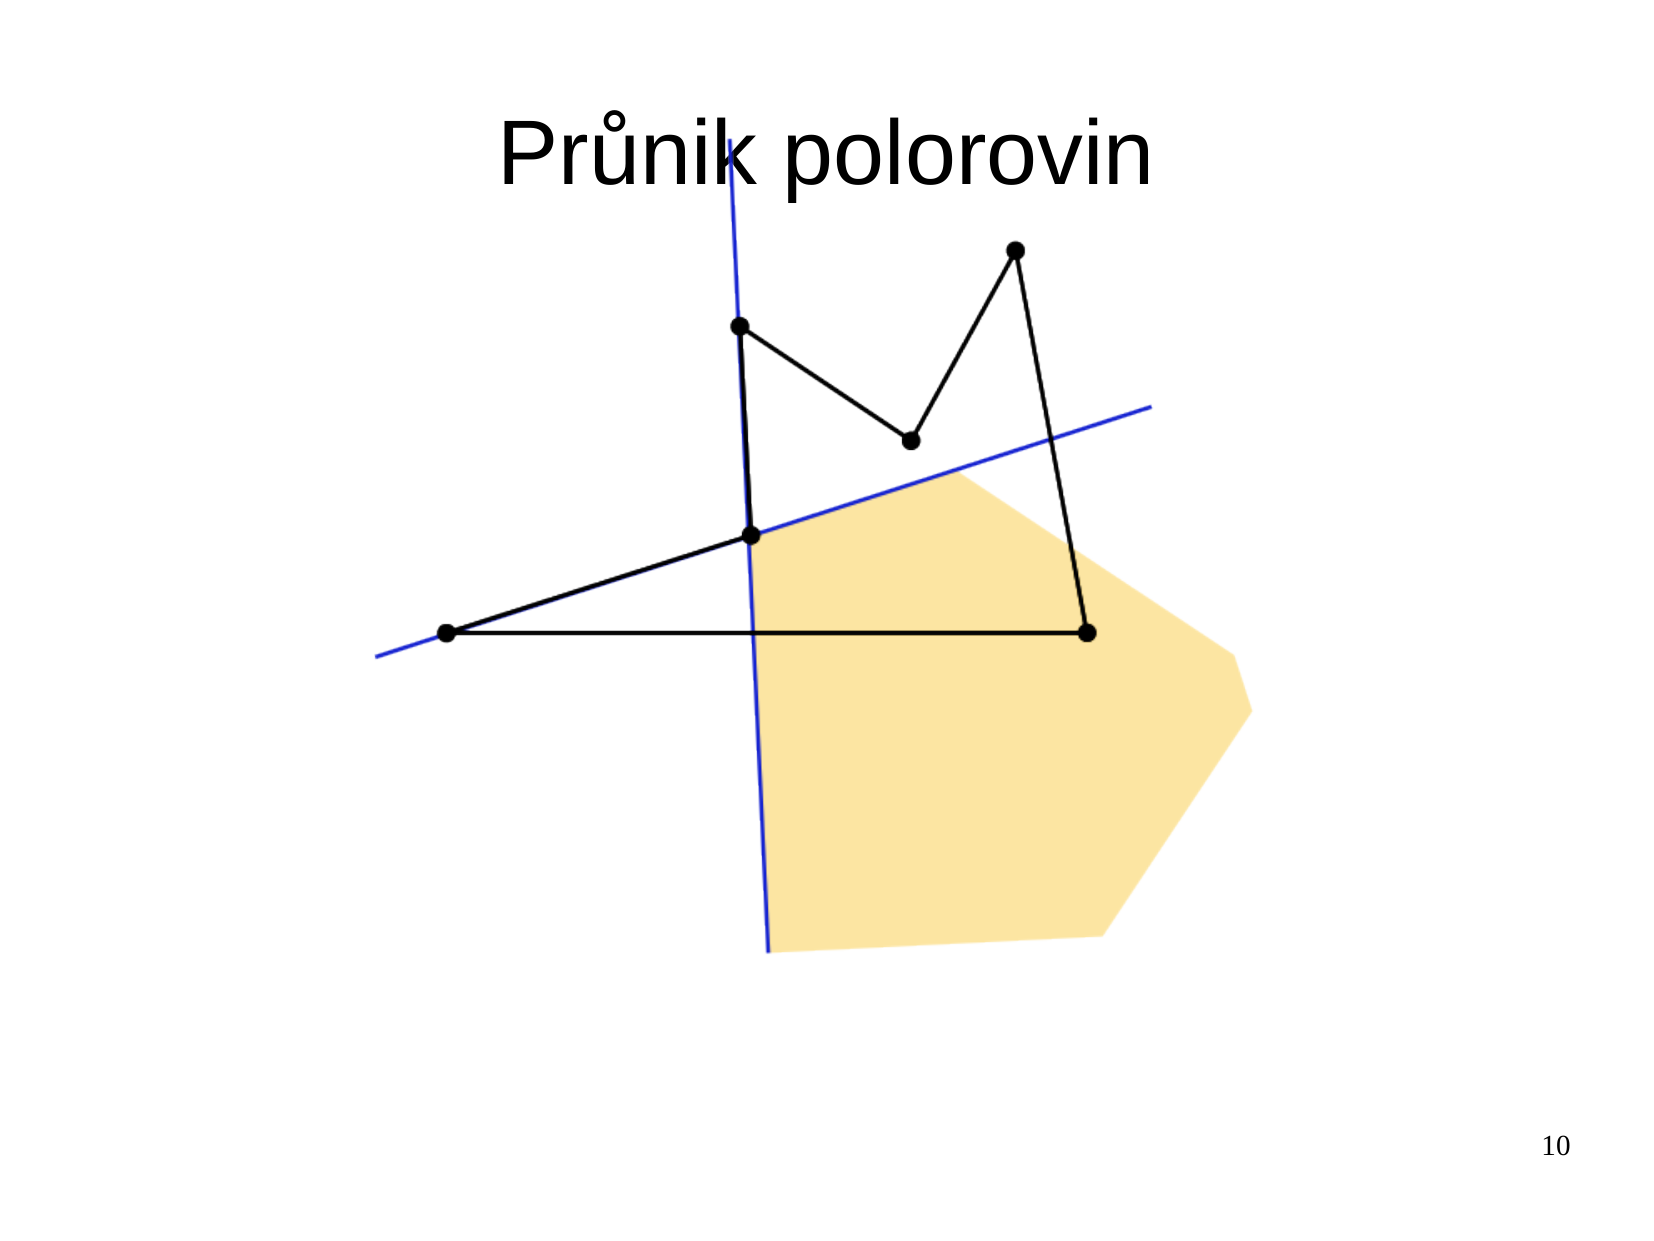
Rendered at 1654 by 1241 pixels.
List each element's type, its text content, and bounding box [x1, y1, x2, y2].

title Průnik polorovin [82, 56, 1571, 250]
picture [245, 67, 1409, 1203]
